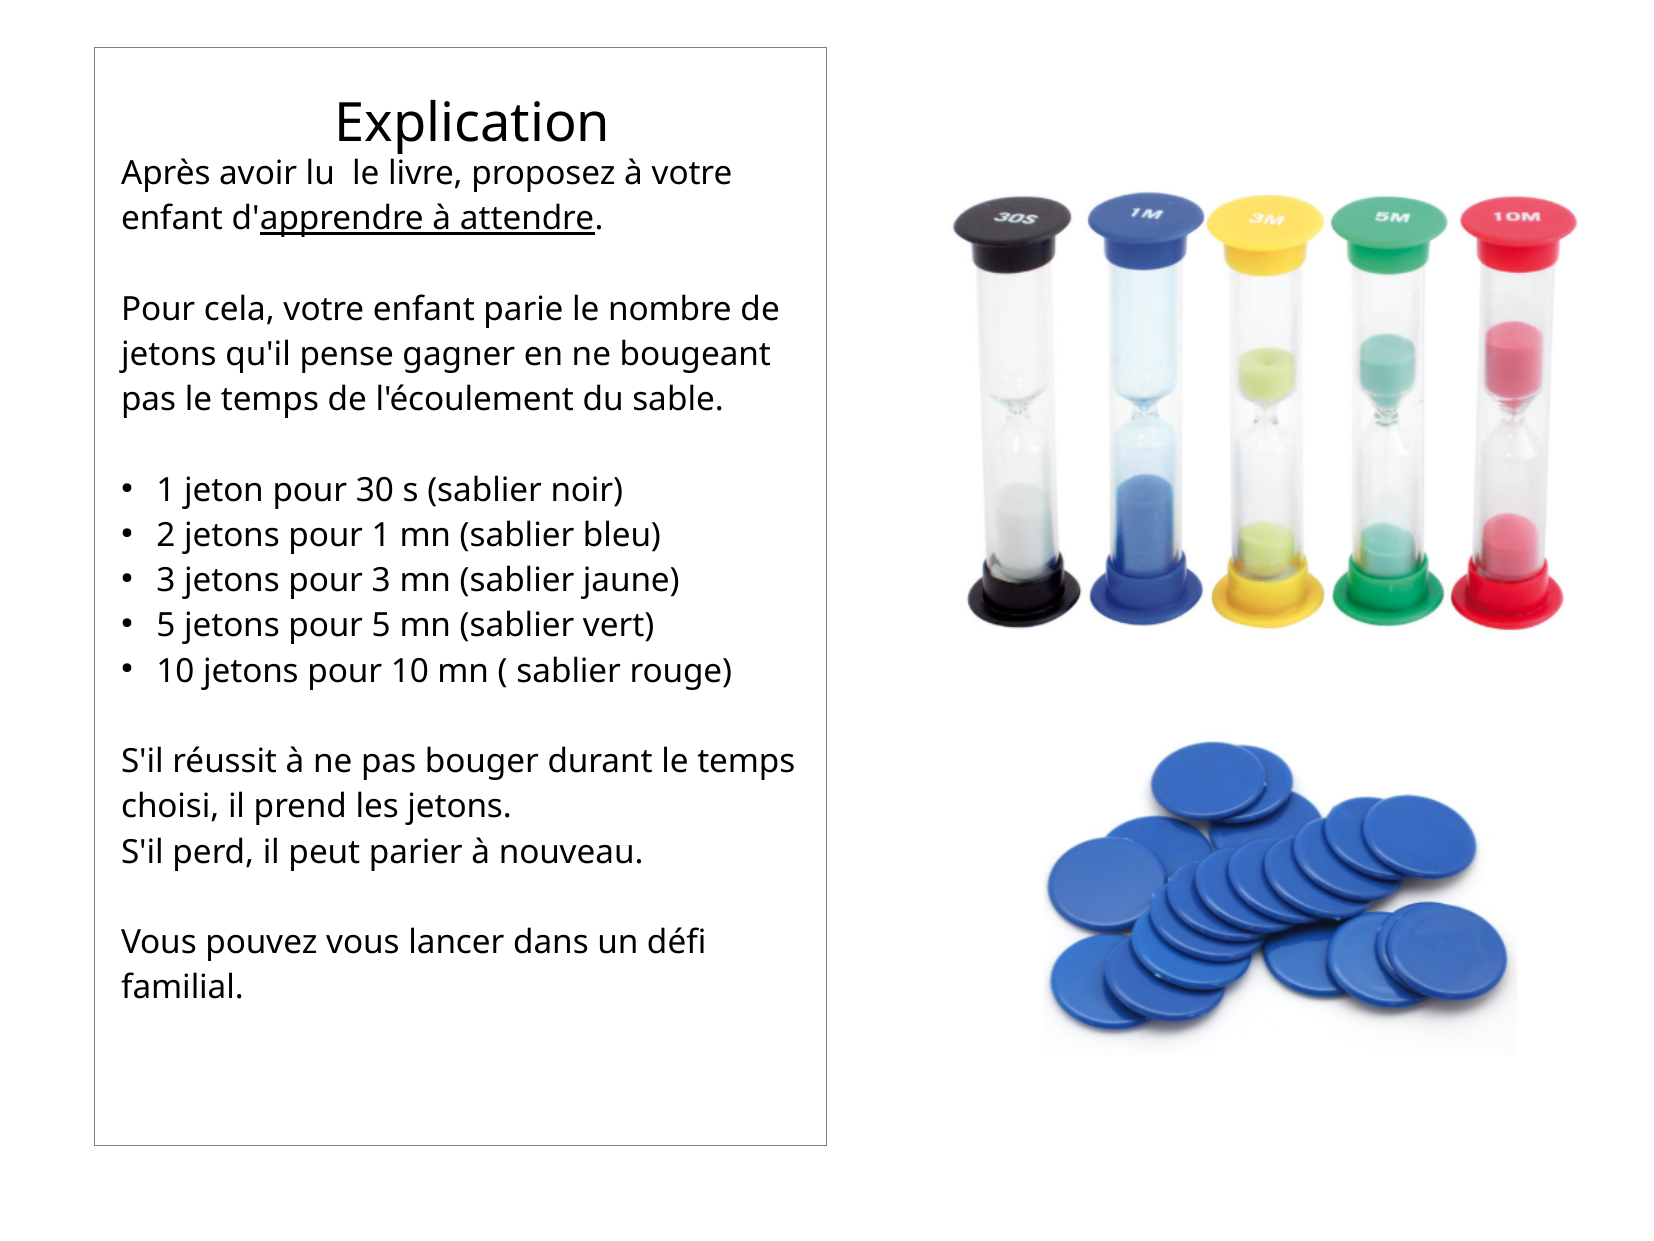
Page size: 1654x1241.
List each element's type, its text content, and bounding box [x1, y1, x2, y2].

picture [921, 165, 1586, 1114]
text_box Explication [188, 75, 756, 141]
text_box Après avoir lu le livre, proposez à votre enfant d'apprendre à attendre. Pour cela, votre enfant parie le nombre de jetons qu'il pense gagner en ne bougeant pas le temps de l'écoulement du sable. 1 jeton pour 30 s (sablier noir) 2 jetons pour 1 mn (sablier bleu) 3 jetons pour 3 mn (sablier jaune) 5 jetons pour 5 mn (sablier vert) 10 jetons pour 10 mn ( sablier rouge) S'il réussit à ne pas bouger durant le temps choisi, il prend les jetons. S'il perd, il peut parier à nouveau. Vous pouvez vous lancer dans un défi familial. [106, 141, 815, 1241]
